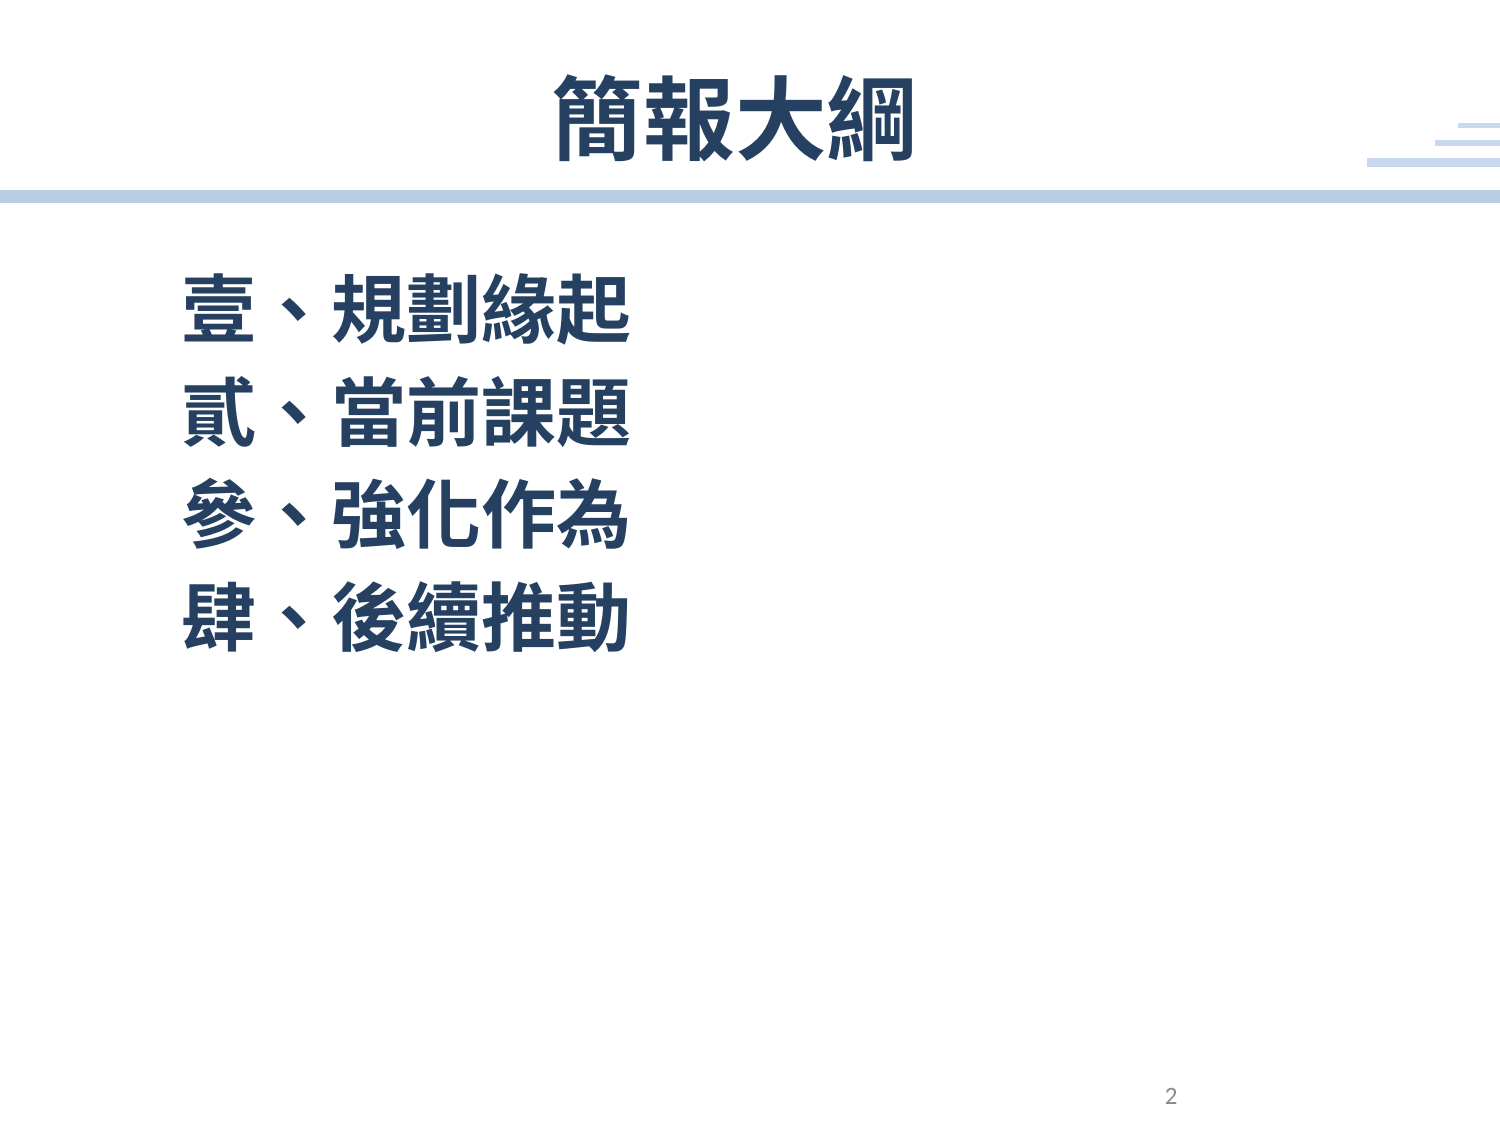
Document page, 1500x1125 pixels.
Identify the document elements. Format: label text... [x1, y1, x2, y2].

text_box 2 [1149, 1065, 1500, 1125]
title 簡報大綱 [94, 47, 1376, 201]
text_box 壹、規劃緣起 貳、當前課題 參、強化作為 肆、後續推動 [98, 213, 1438, 1060]
